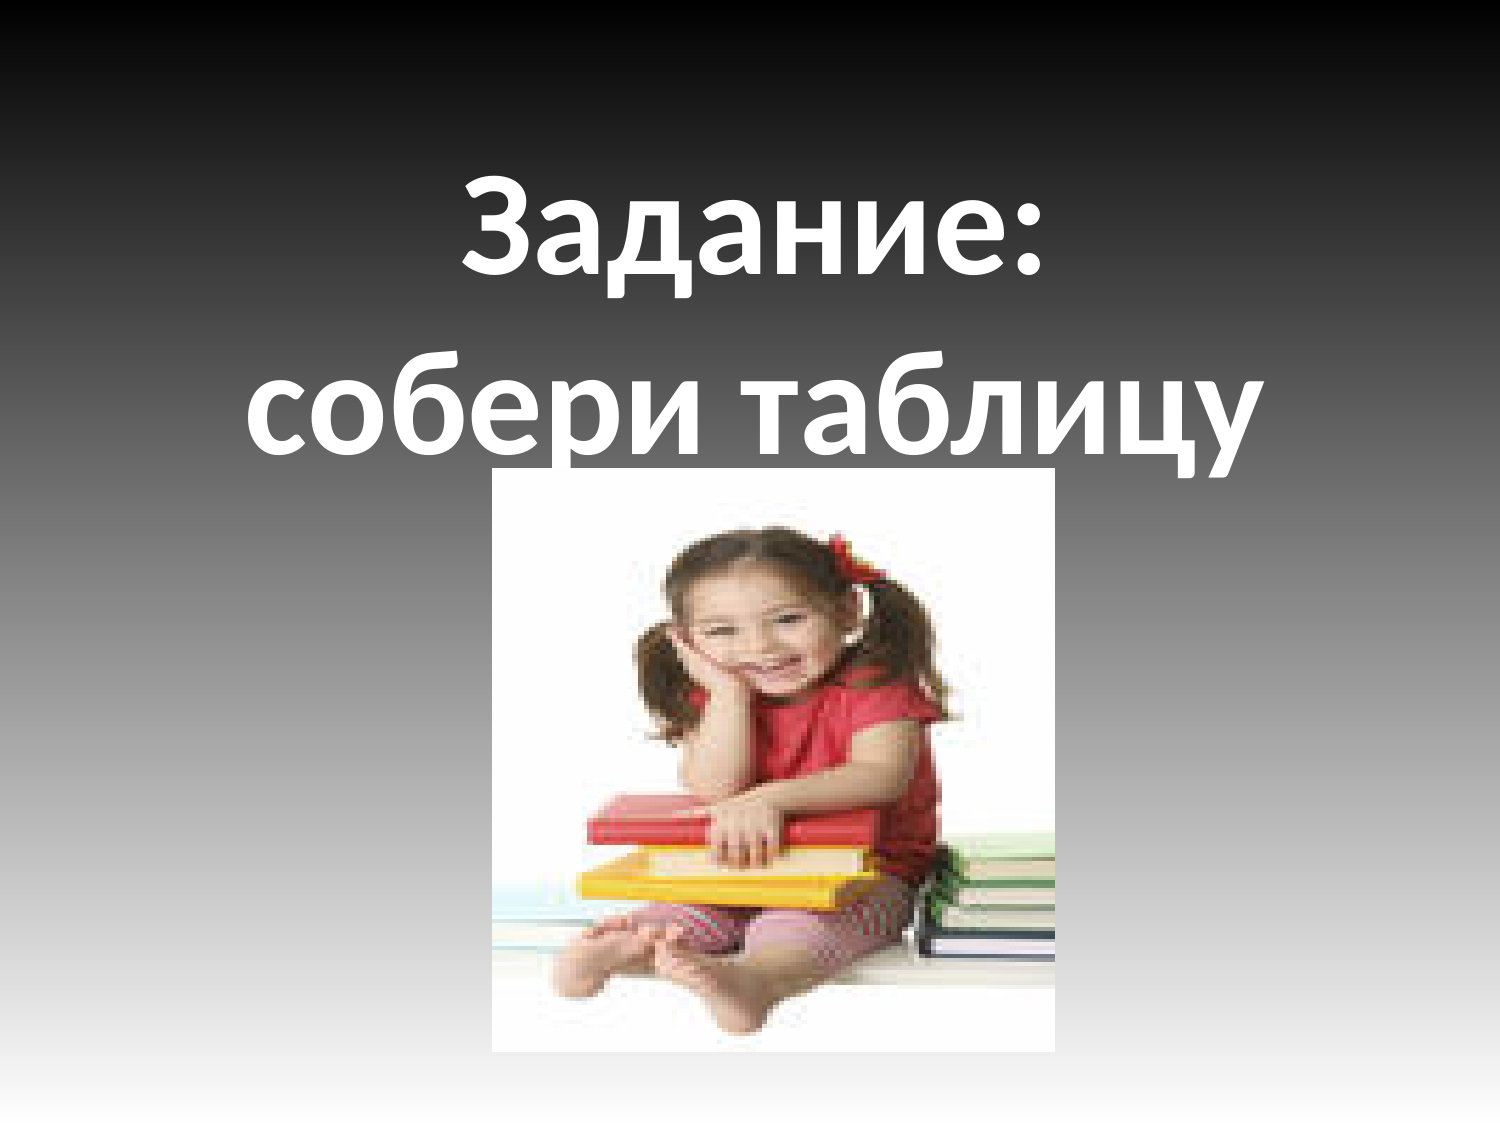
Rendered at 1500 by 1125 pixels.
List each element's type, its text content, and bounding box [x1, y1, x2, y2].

text_box Задание: собери таблицу [571, 395, 600, 441]
text_box Задание: собери таблицу [117, 117, 1395, 492]
picture [492, 468, 1055, 1053]
